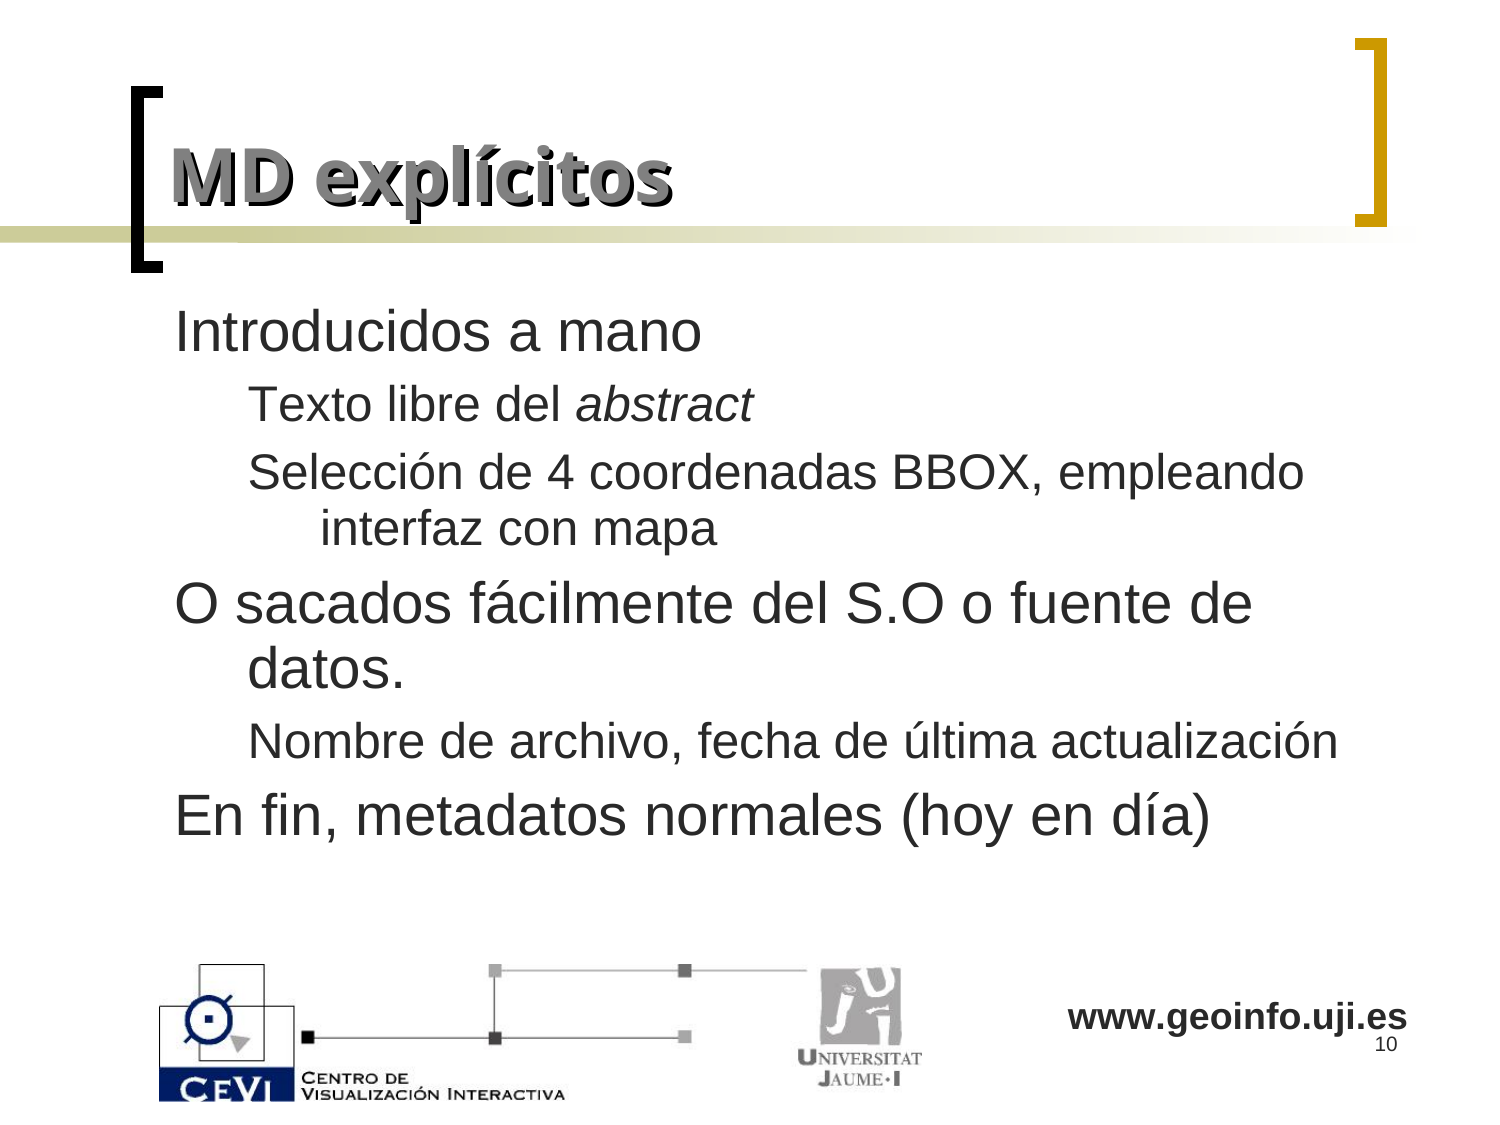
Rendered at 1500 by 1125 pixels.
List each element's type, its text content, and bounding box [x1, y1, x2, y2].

list Introducidos a mano Texto libre del abstract Selección de 4 coordenadas BBOX, empleando interfaz con mapa O sacados fácilmente del S.O o fuente de datos. Nombre de archivo, fecha de última actualización En fin, metadatos normales (hoy en día) [159, 290, 1417, 966]
title MD explícitos [152, 15, 1328, 232]
picture [159, 966, 922, 1102]
